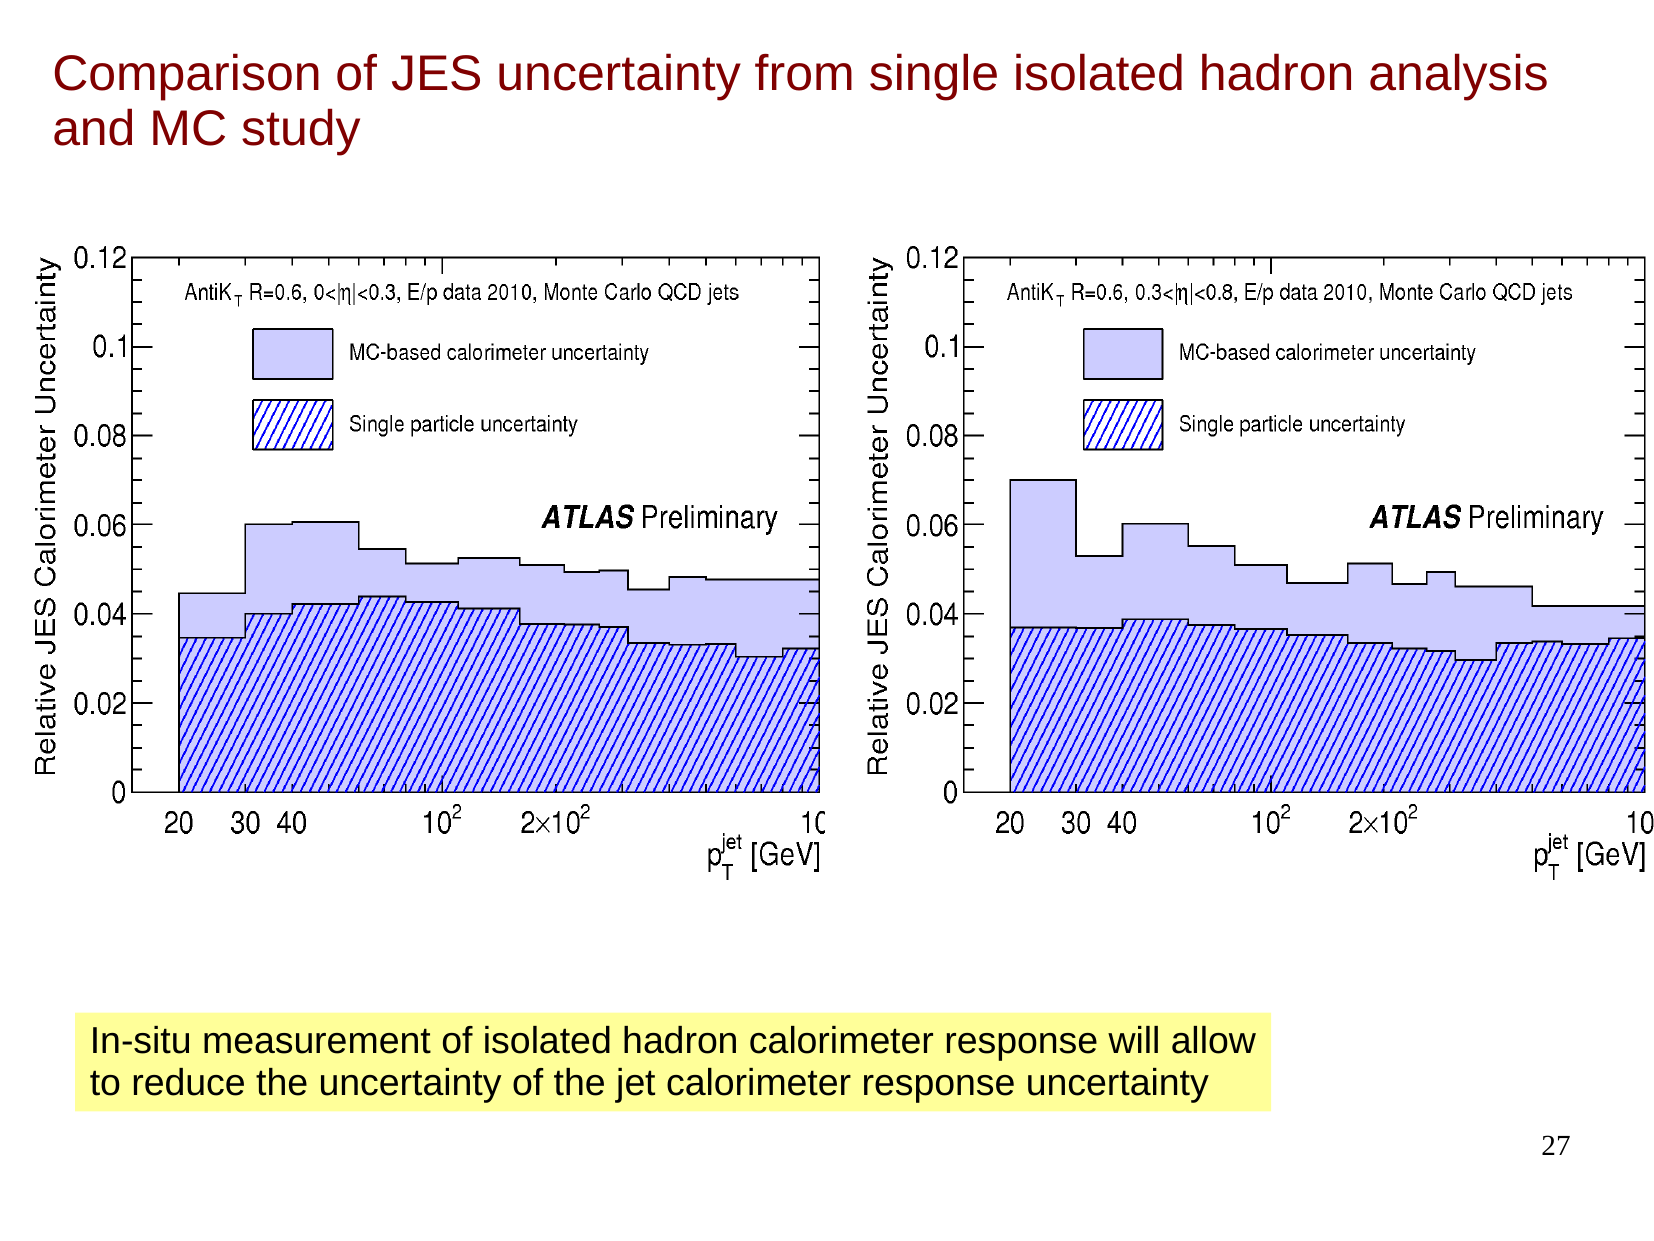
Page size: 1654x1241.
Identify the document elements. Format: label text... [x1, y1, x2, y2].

picture [0, 224, 1654, 901]
text_box In-situ measurement of isolated hadron calorimeter response will allow to reduce the uncertainty of the jet calorimeter response uncertainty [75, 1012, 1272, 1112]
text_box Comparison of JES uncertainty from single isolated hadron analysis and MC study [37, 37, 1576, 226]
